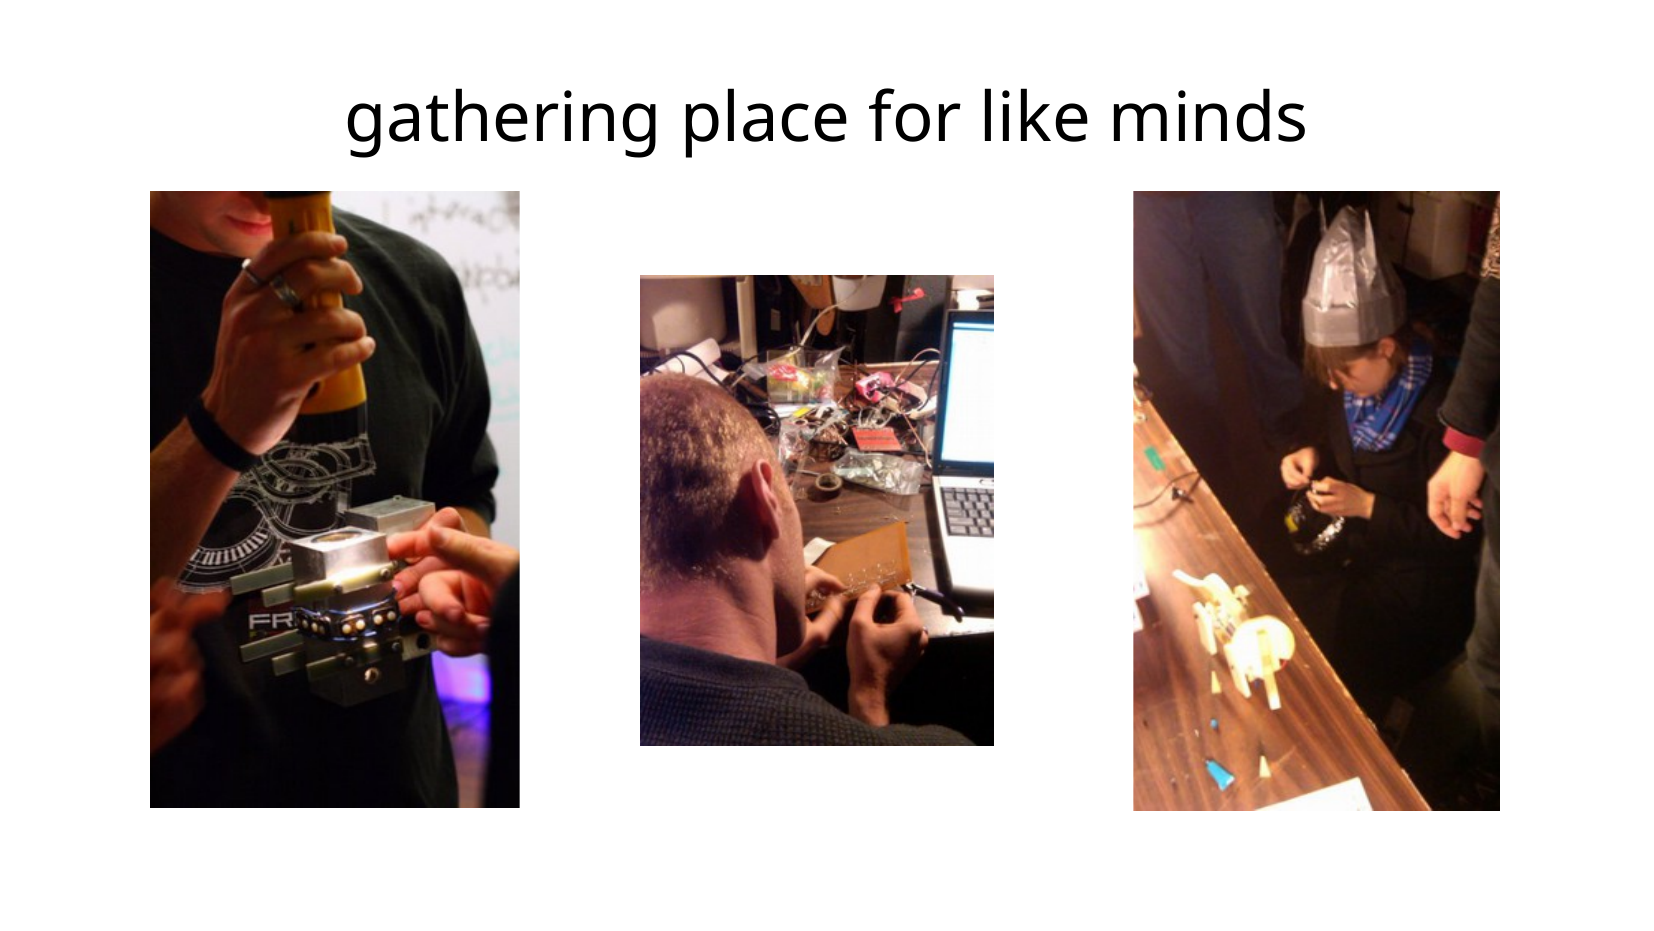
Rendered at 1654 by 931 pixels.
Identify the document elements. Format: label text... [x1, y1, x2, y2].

picture [1133, 191, 1501, 811]
picture [150, 191, 520, 808]
title gathering place for like minds [0, 37, 1654, 193]
picture [640, 275, 994, 746]
